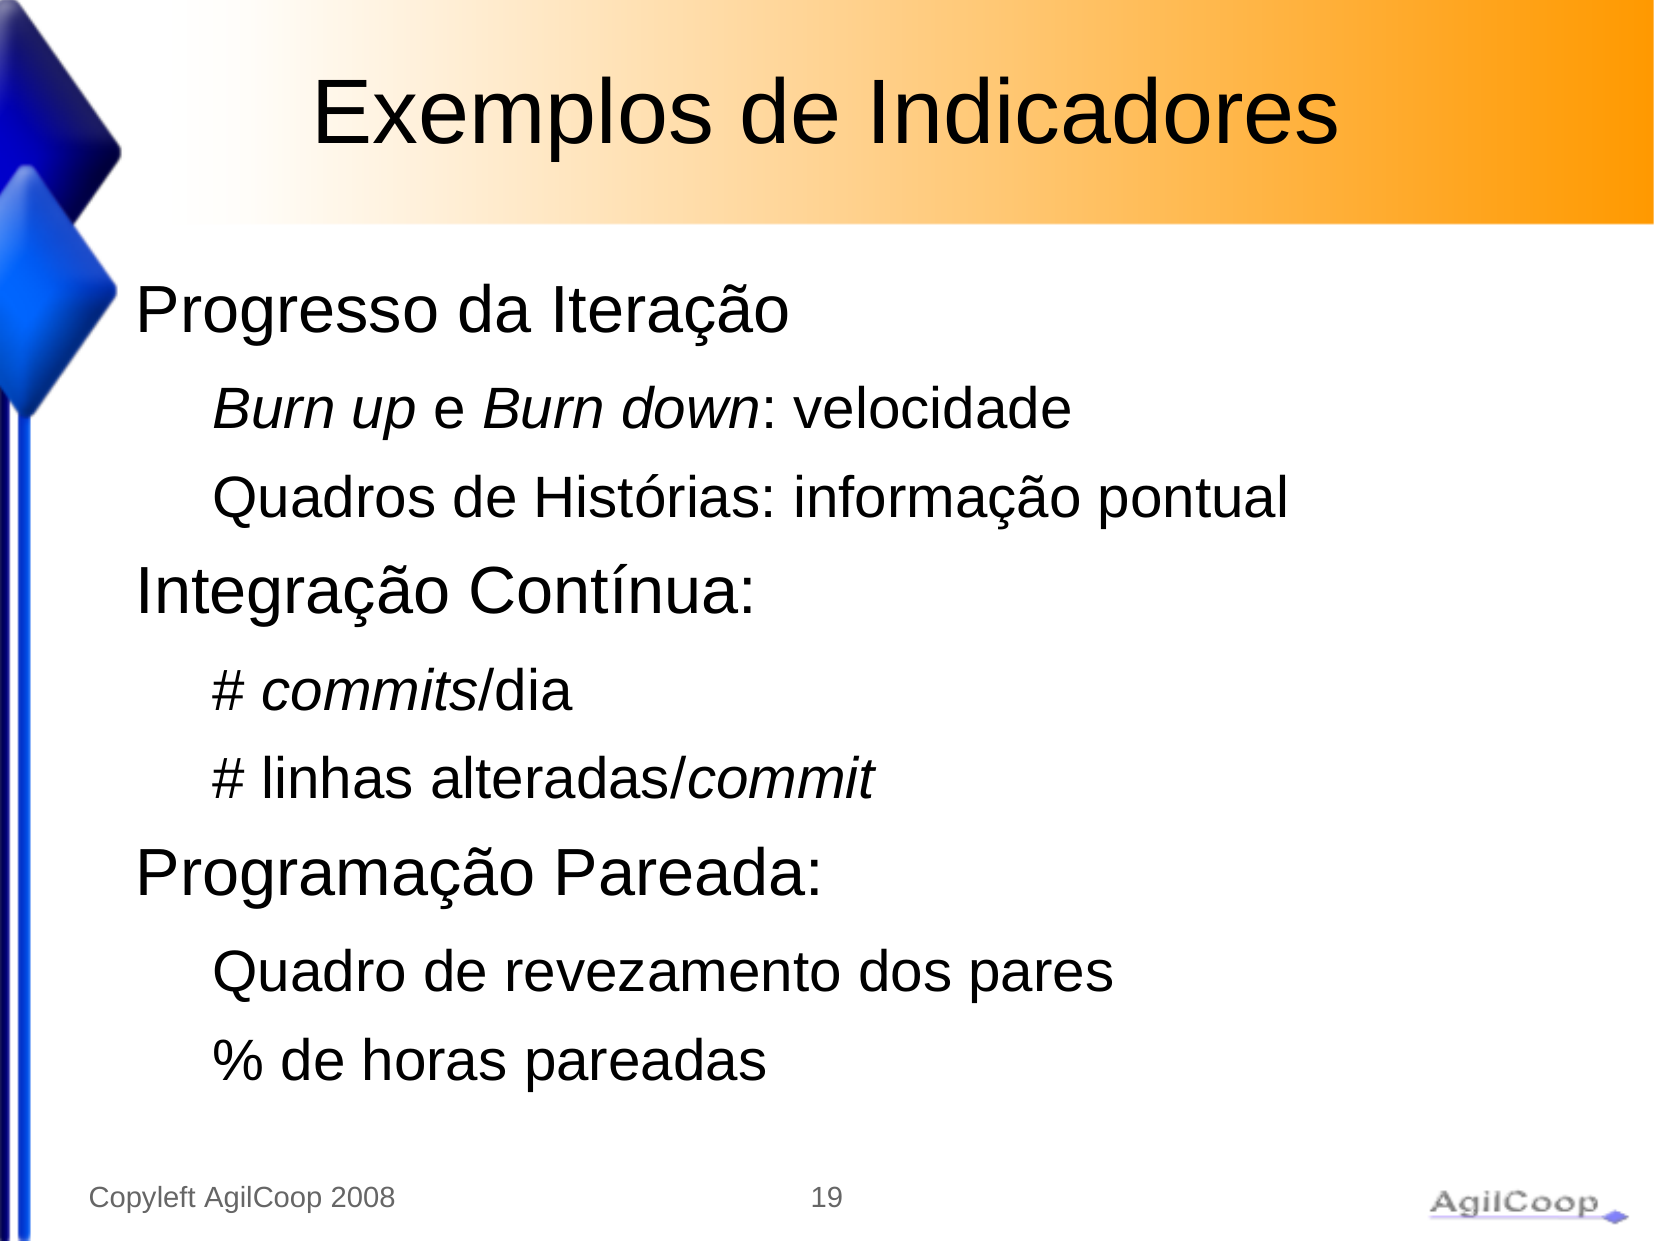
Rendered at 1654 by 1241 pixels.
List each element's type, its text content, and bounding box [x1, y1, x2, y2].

list Progresso da Iteração Burn up e Burn down: velocidade Quadros de Histórias: informação pontual Integração Contínua: # commits/dia # linhas alteradas/commit Programação Pareada: Quadro de revezamento dos pares % de horas pareadas [118, 271, 1607, 1123]
title Exemplos de Indicadores [82, 8, 1571, 216]
picture [0, 0, 1654, 1241]
